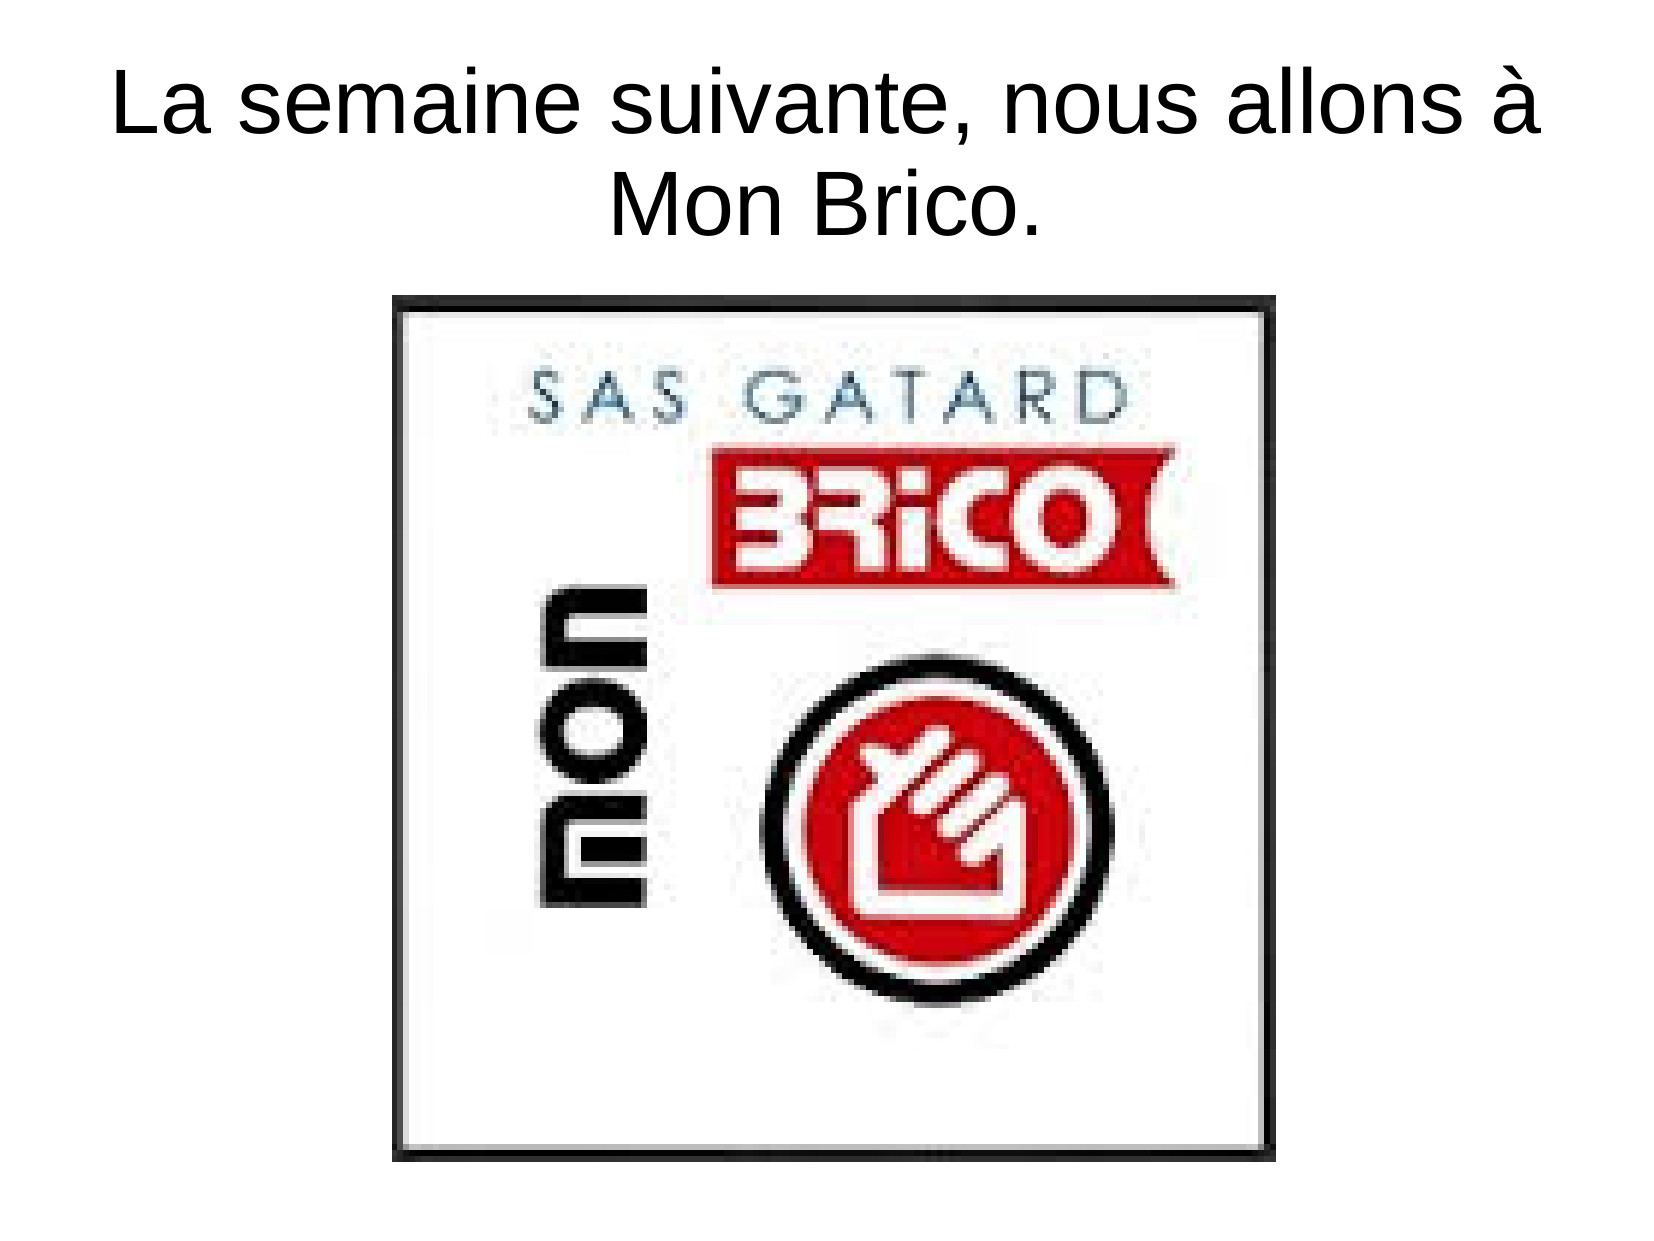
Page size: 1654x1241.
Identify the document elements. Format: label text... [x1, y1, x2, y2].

title La semaine suivante, nous allons à Mon Brico. [82, 49, 1571, 257]
picture [392, 295, 1276, 1162]
